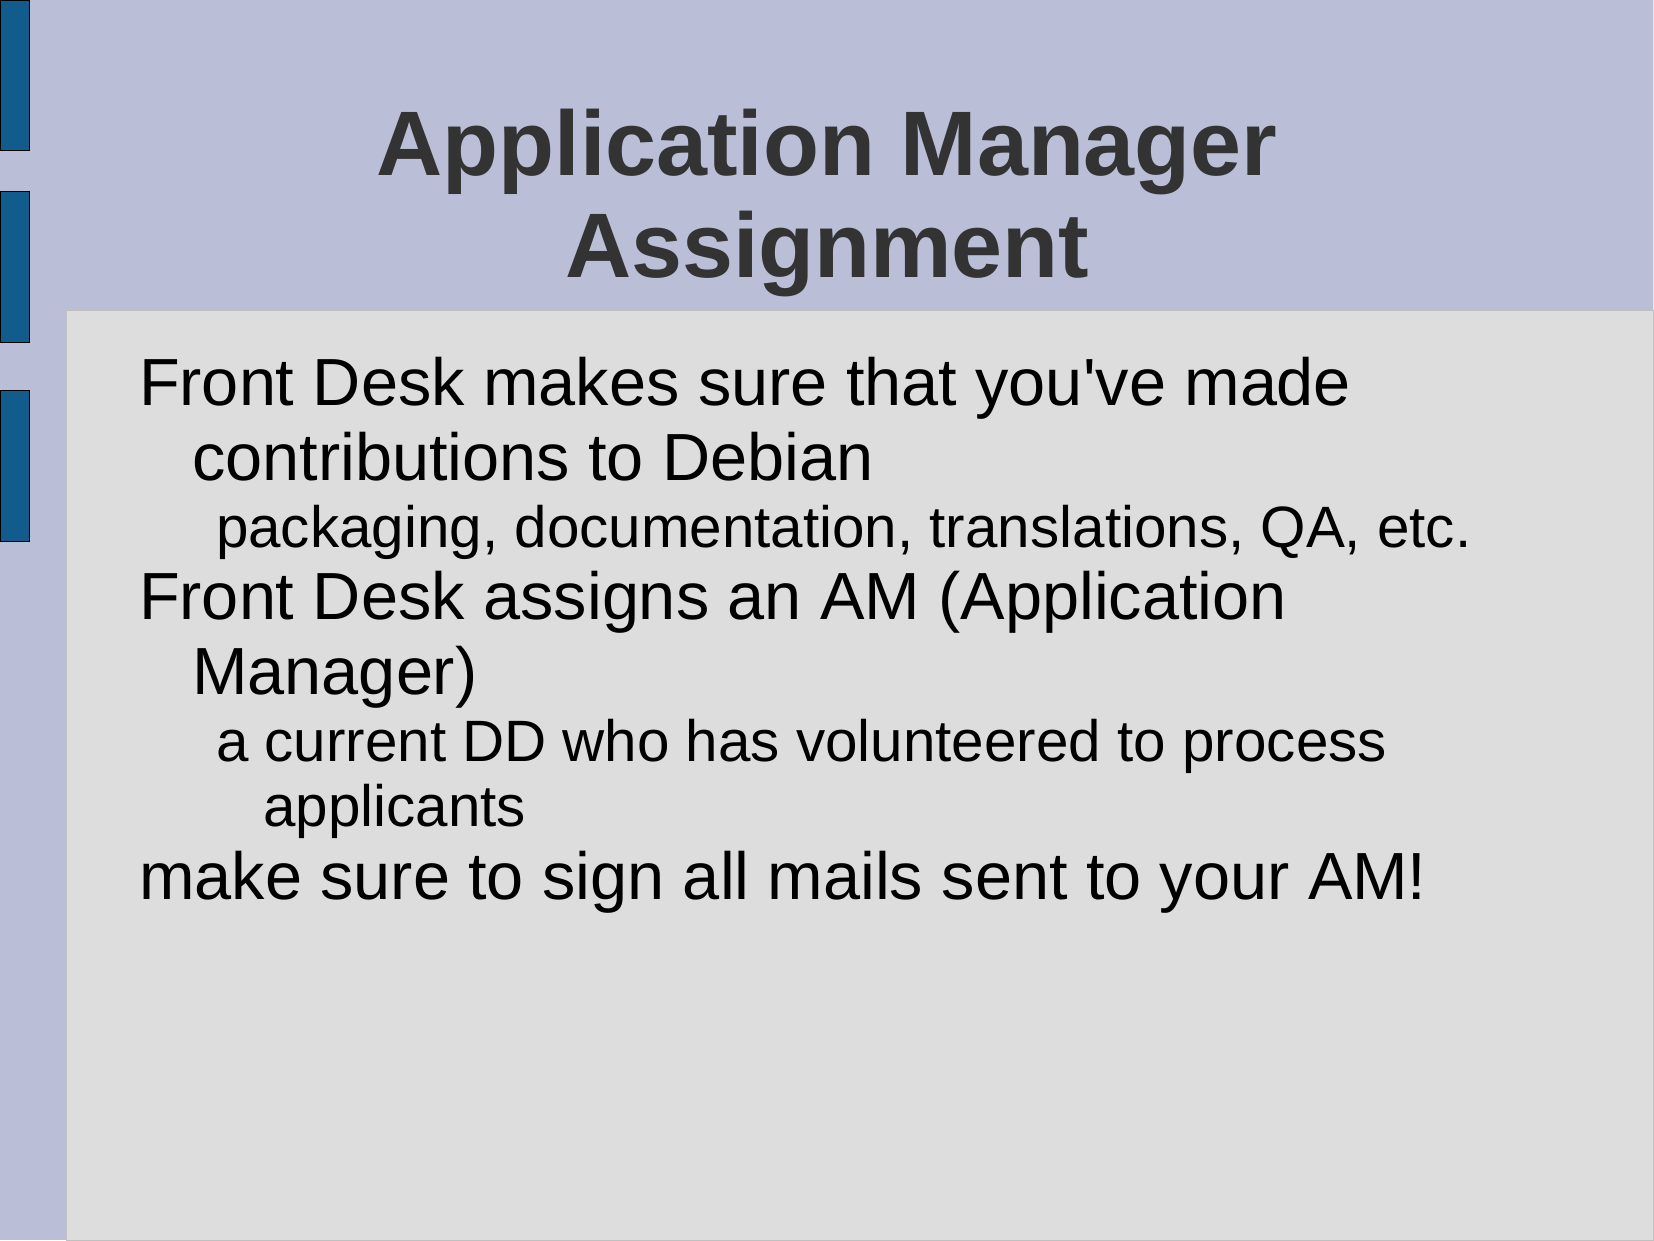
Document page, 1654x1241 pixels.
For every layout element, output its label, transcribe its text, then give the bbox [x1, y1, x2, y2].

list Front Desk makes sure that you've made contributions to Debian packaging, documentation, translations, QA, etc. Front Desk assigns an AM (Application Manager) a current DD who has volunteered to process applicants make sure to sign all mails sent to your AM! [121, 344, 1534, 1127]
title Application Manager Assignment [121, 87, 1534, 302]
